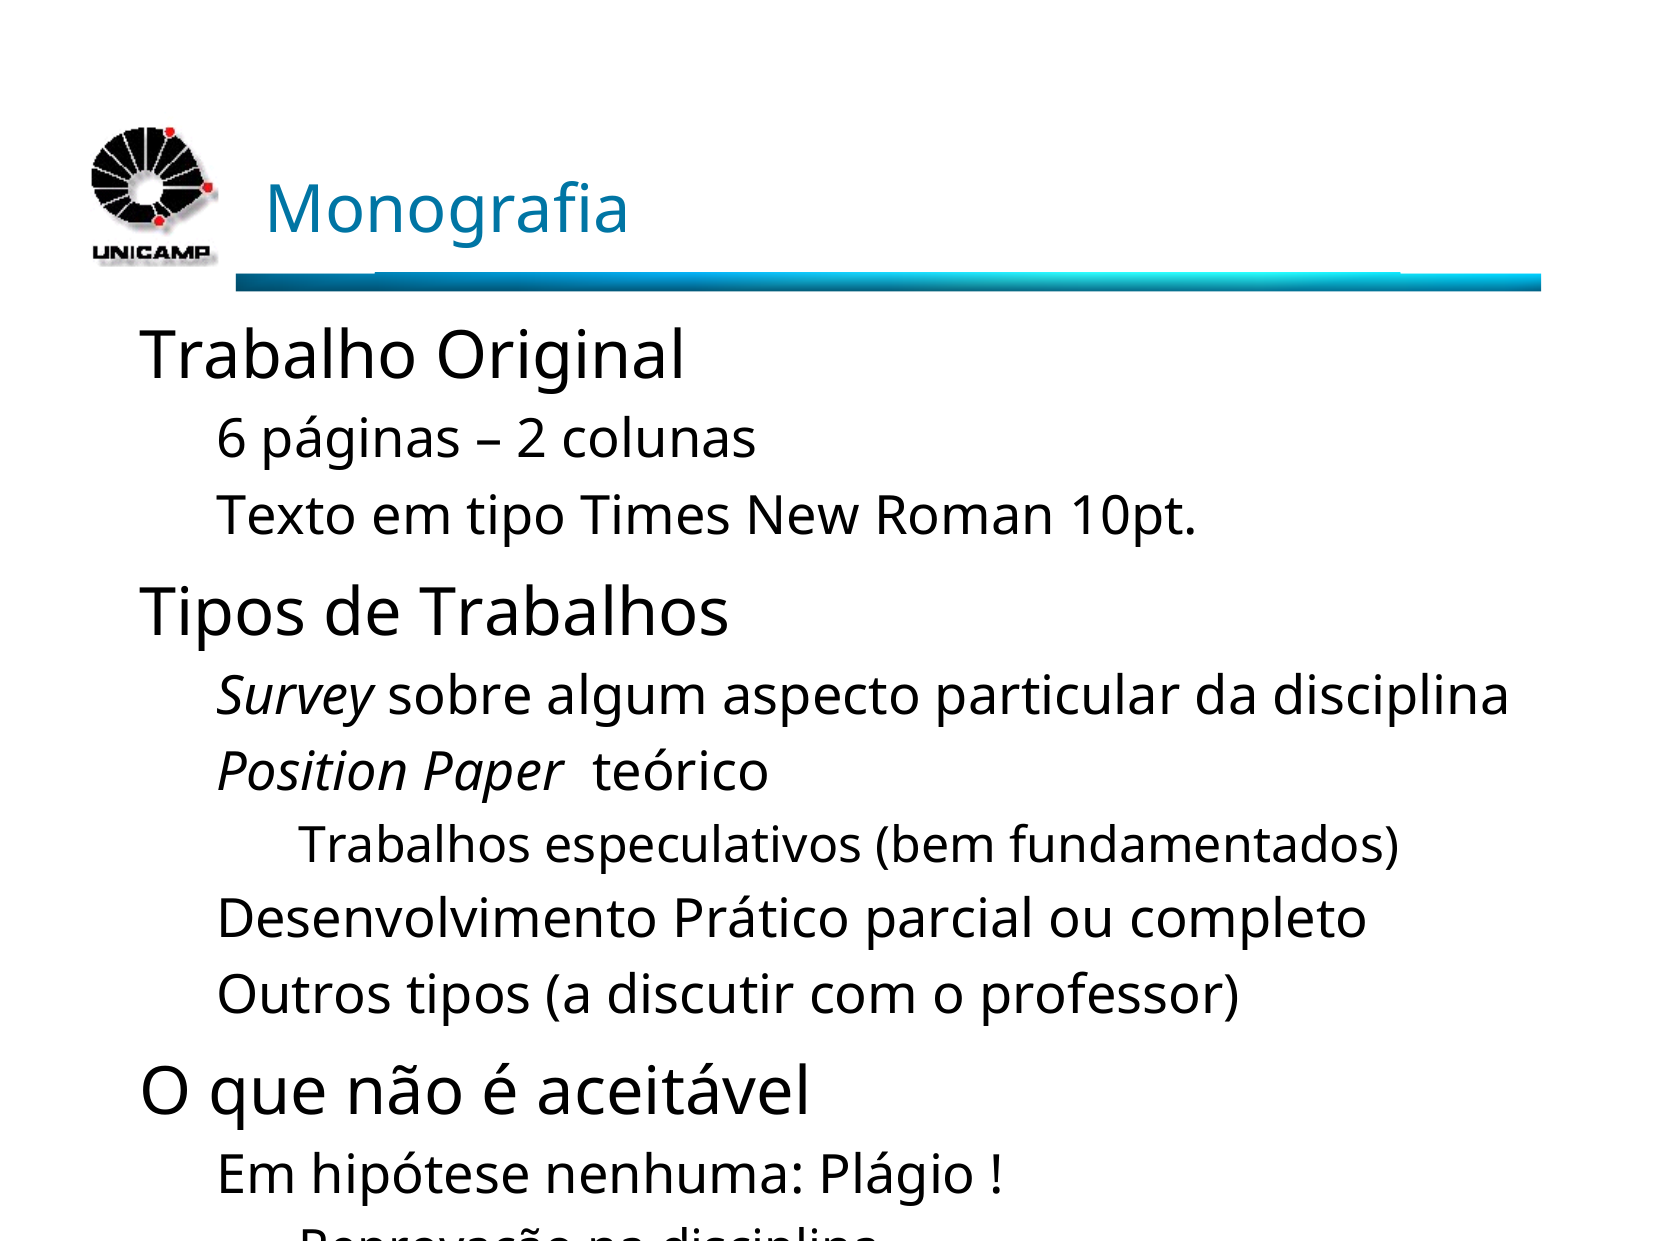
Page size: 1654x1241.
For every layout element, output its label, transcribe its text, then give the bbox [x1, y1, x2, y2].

list Trabalho Original 6 páginas – 2 colunas Texto em tipo Times New Roman 10pt. Tipos de Trabalhos Survey sobre algum aspecto particular da disciplina Position Paper teórico Trabalhos especulativos (bem fundamentados) Desenvolvimento Prático parcial ou completo Outros tipos (a discutir com o professor) O que não é aceitável Em hipótese nenhuma: Plágio ! Reprovação na disciplina [121, 309, 1534, 1182]
title Monografia [264, 42, 1534, 250]
picture [125, 272, 1654, 295]
